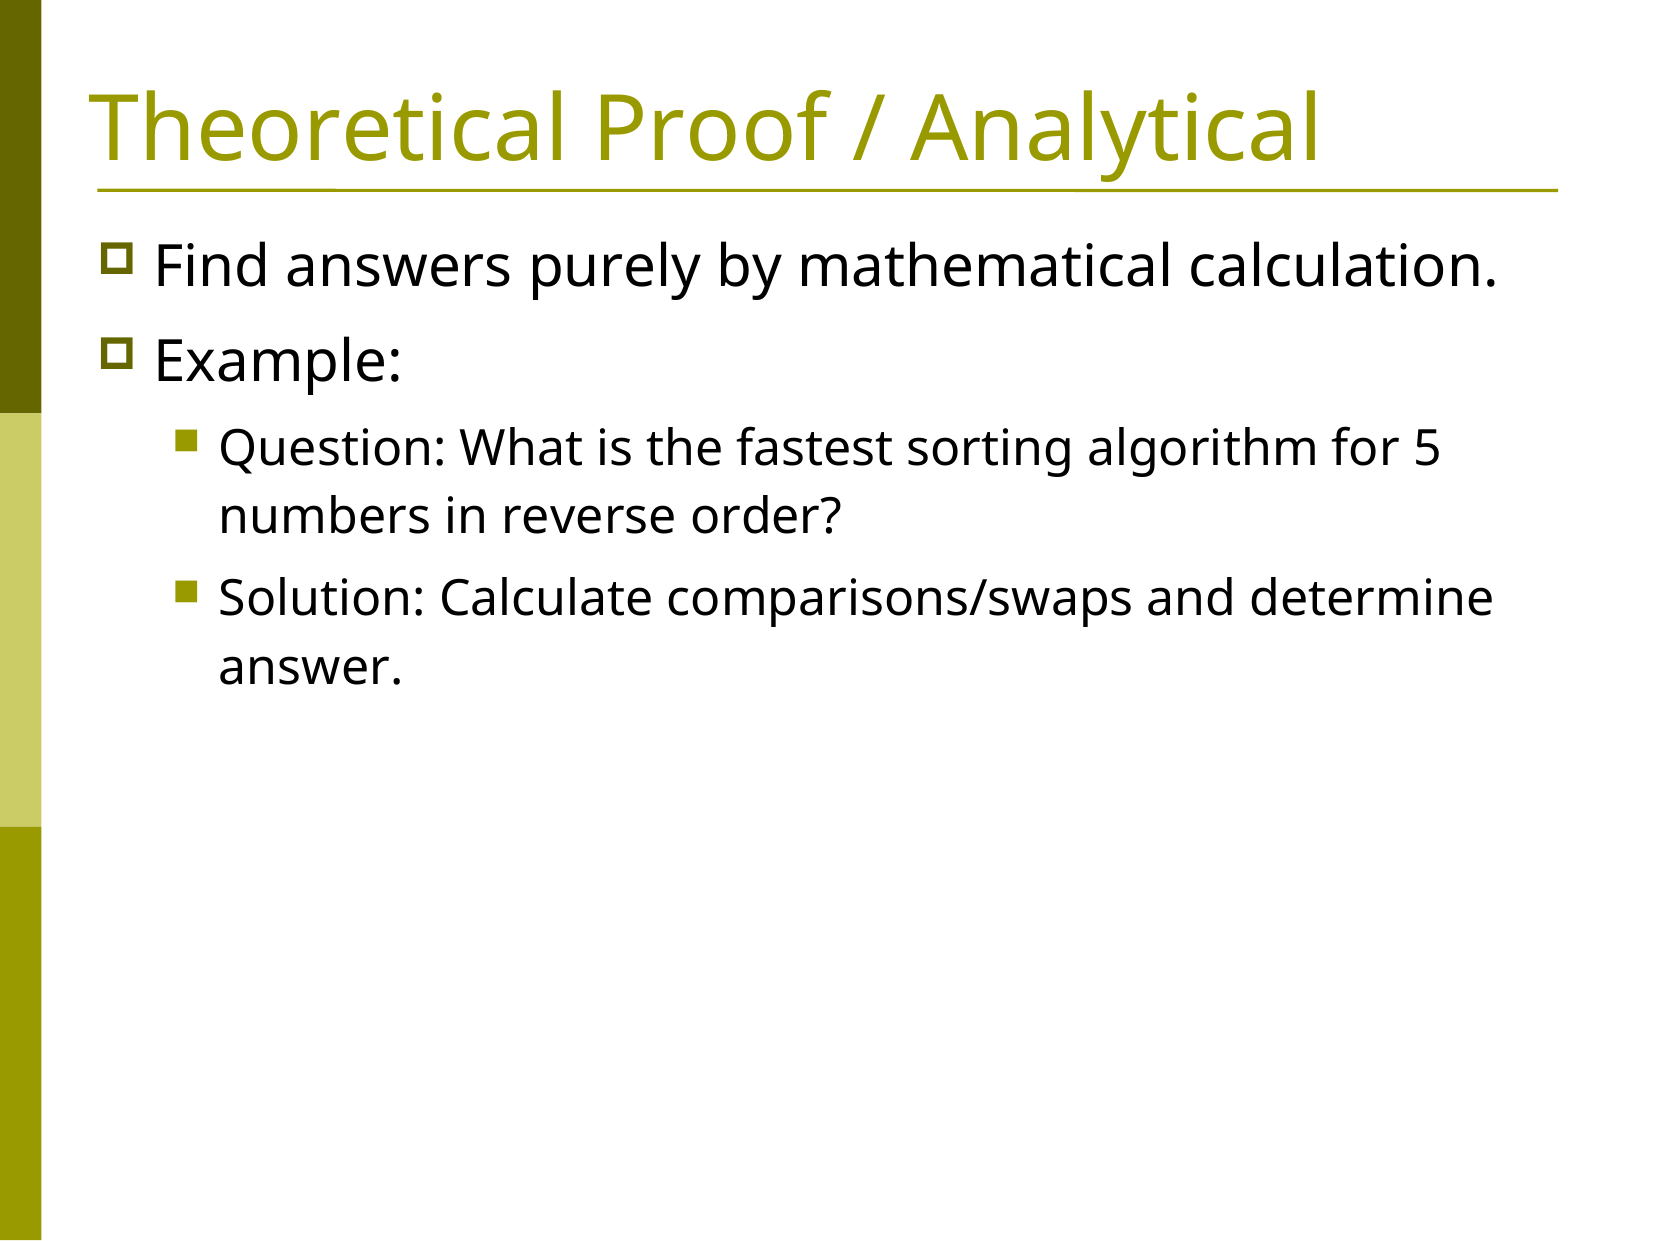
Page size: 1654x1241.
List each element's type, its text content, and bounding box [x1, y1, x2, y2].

title Theoretical Proof / Analytical [88, 43, 1577, 207]
list Find answers purely by mathematical calculation. Example: Question: What is the fastest sorting algorithm for 5 numbers in reverse order? Solution: Calculate comparisons/swaps and determine answer. [82, 216, 1571, 1051]
